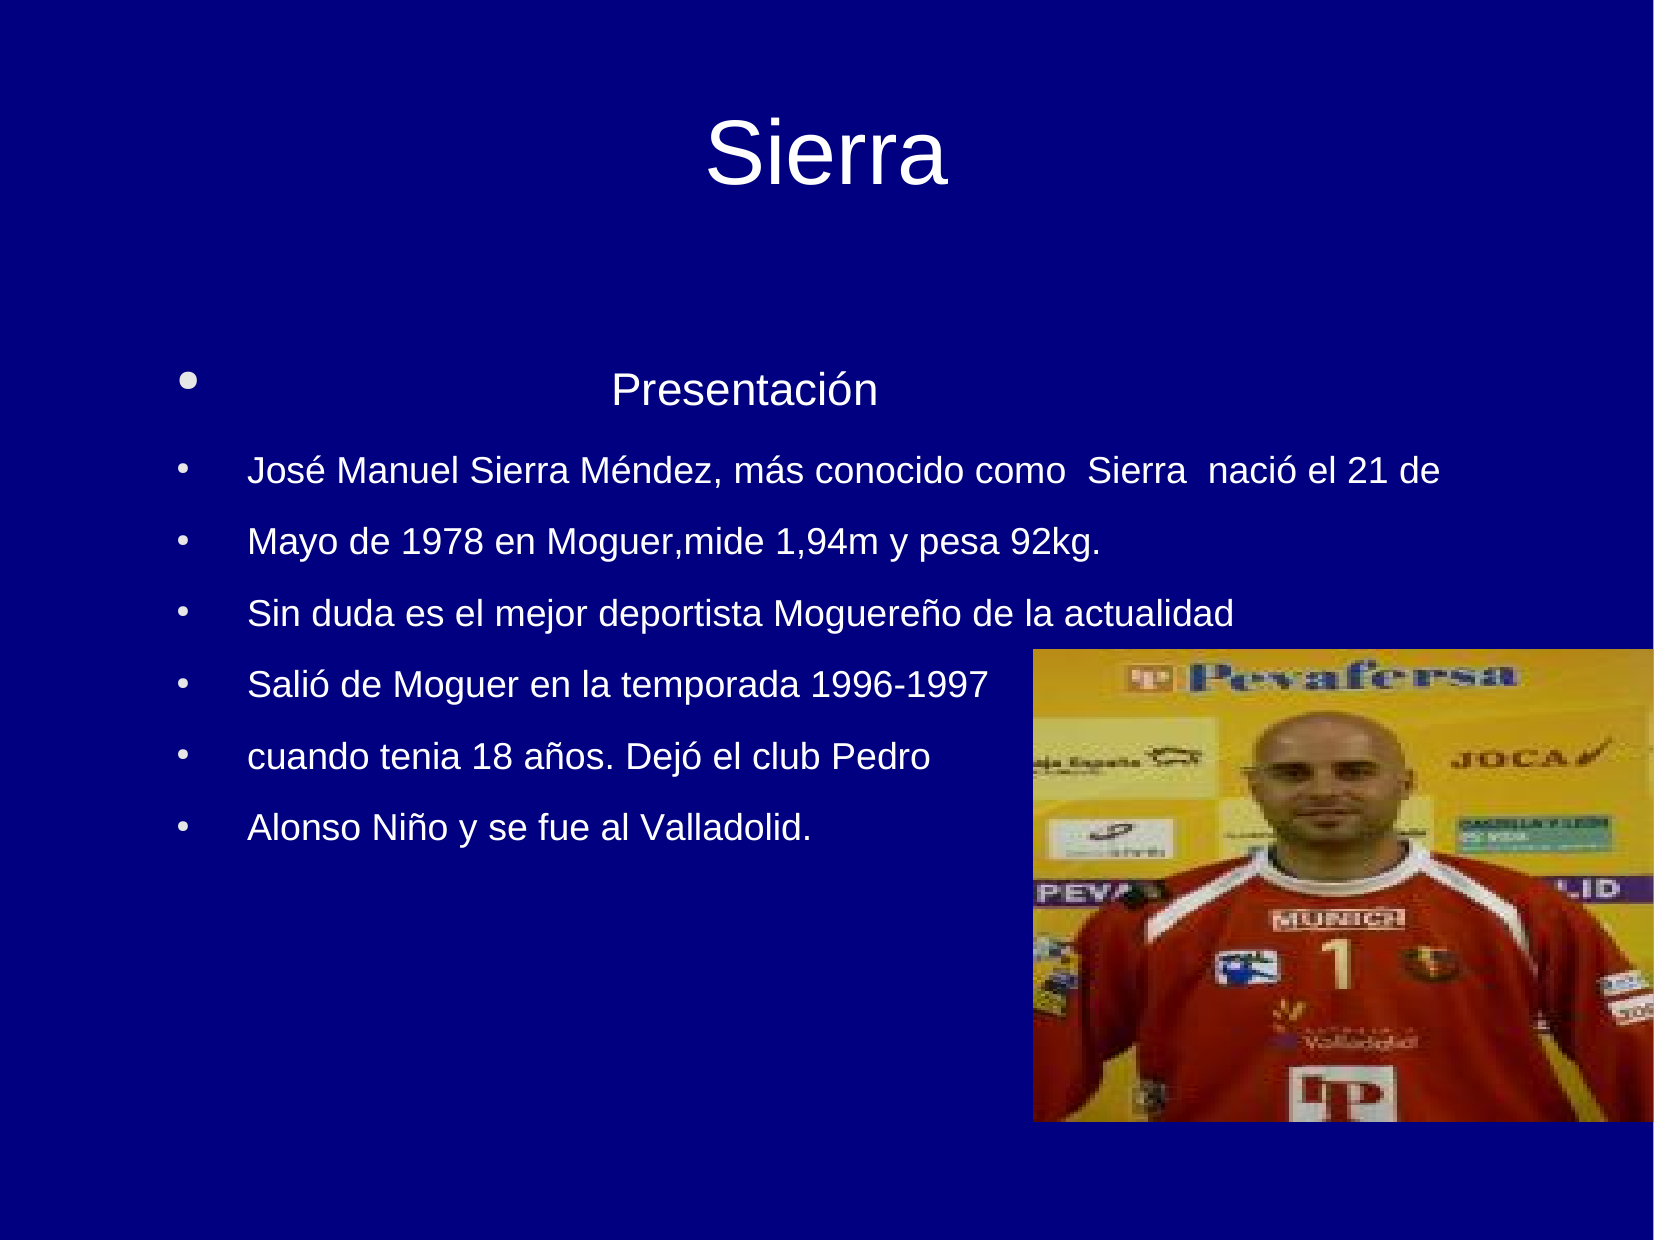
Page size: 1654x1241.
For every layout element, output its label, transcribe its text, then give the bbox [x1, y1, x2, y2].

title Sierra [82, 49, 1571, 257]
list Presentación José Manuel Sierra Méndez, más conocido como Sierra nació el 21 de Mayo de 1978 en Moguer,mide 1,94m y pesa 92kg. Sin duda es el mejor deportista Moguereño de la actualidad Salió de Moguer en la temporada 1996-1997 cuando tenia 18 años. Dejó el club Pedro Alonso Niño y se fue al Valladolid. [152, 344, 1534, 1127]
picture [1033, 649, 1654, 1123]
